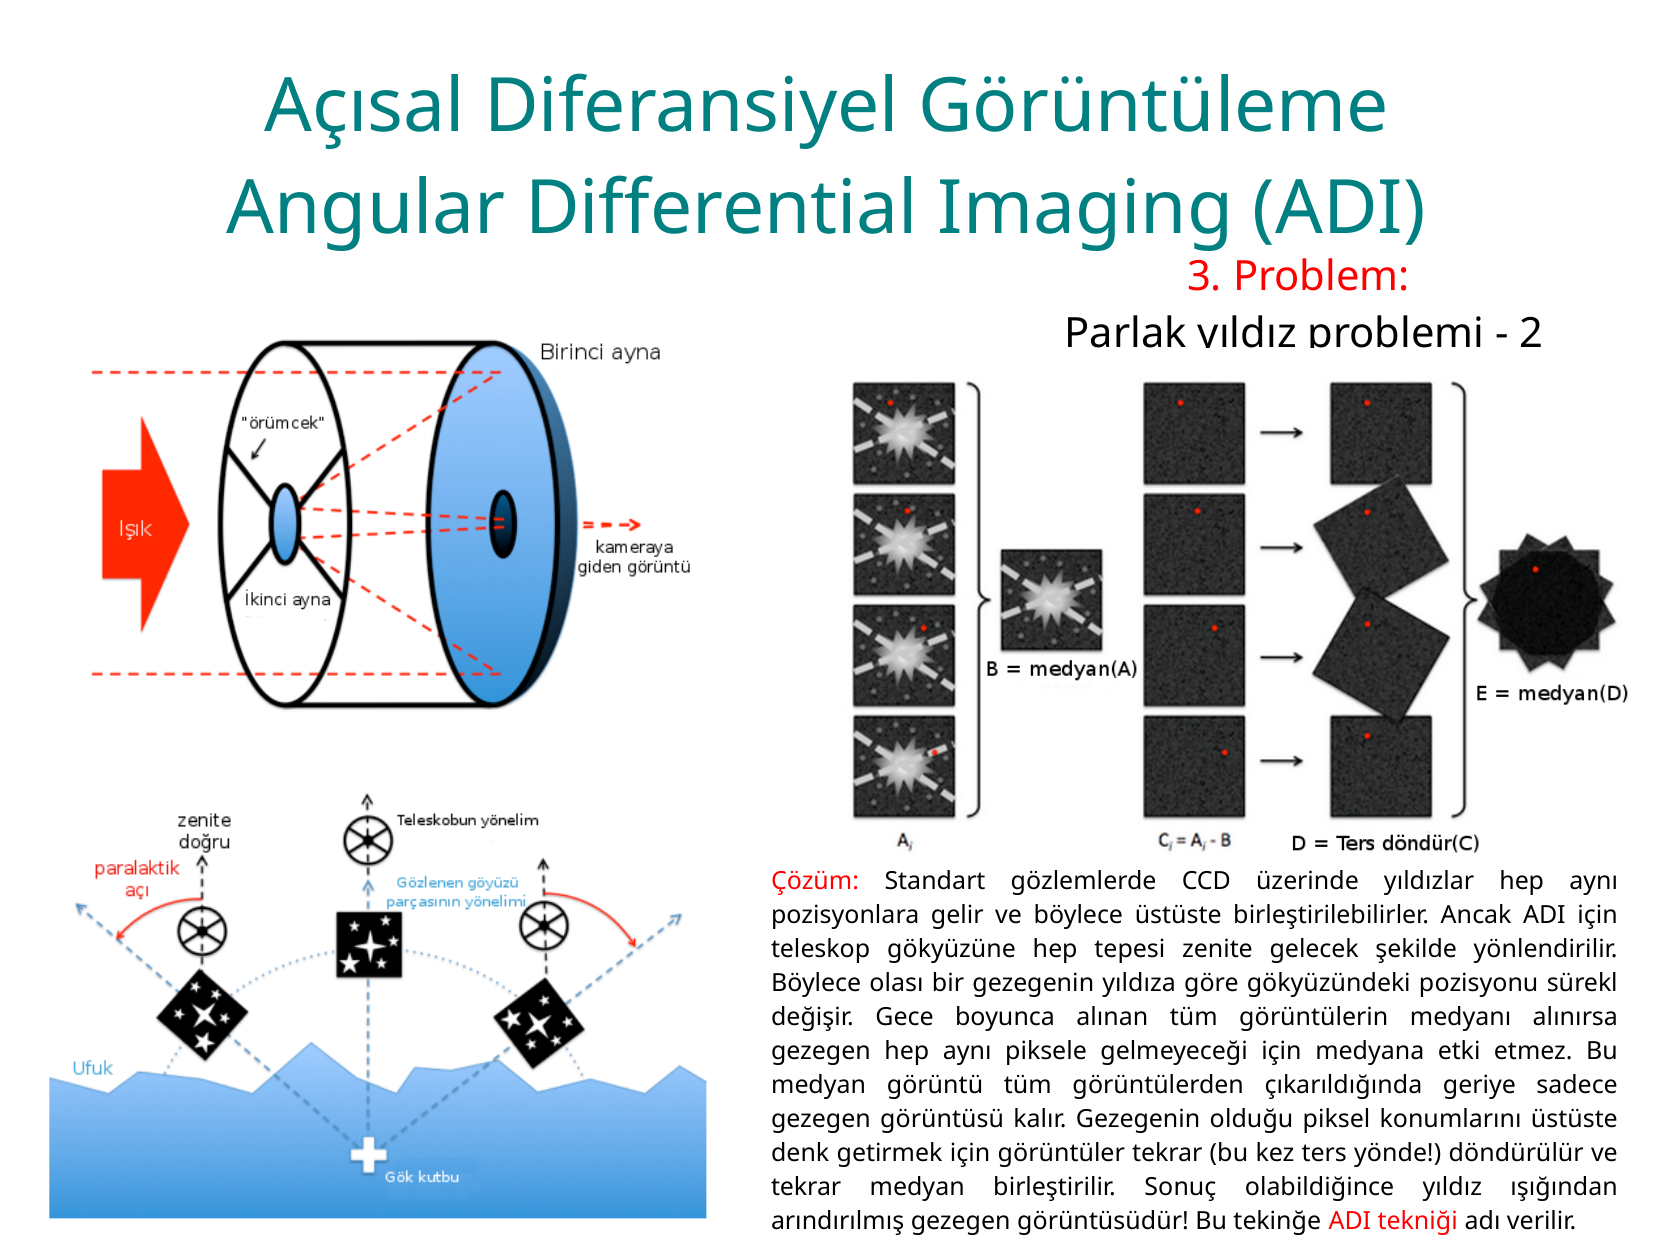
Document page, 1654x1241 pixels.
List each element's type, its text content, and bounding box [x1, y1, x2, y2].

picture [48, 776, 708, 1220]
picture [821, 348, 1634, 855]
text_box 3. Problem: Parlak yıldız problemi - 2 [1026, 238, 1582, 348]
picture [62, 315, 695, 727]
title Açısal Diferansiyel Görüntüleme Angular Differential Imaging (ADI) [82, 49, 1571, 257]
text_box Çözüm: Standart gözlemlerde CCD üzerinde yıldızlar hep aynı pozisyonlara gelir ve böylece üstüste birleştirilebilirler. Ancak ADI için teleskop gökyüzüne hep tepesi zenite gelecek şekilde yönlendirilir. Böylece olası bir gezegenin yıldıza göre gökyüzündeki pozisyonu sürekl değişir. Gece boyunca alınan tüm görüntülerin medyanı alınırsa gezegen hep aynı piksele gelmeyeceği için medyana etki etmez. Bu medyan görüntü tüm görüntülerden çıkarıldığında geriye sadece gezegen görüntüsü kalır. Gezegenin olduğu piksel konumlarını üstüste denk getirmek için görüntüler tekrar (bu kez ters yönde!) döndürülür ve tekrar medyan birleştirilir. Sonuç olabildiğince yıldız ışığından arındırılmış gezegen görüntüsüdür! Bu tekinğe ADI tekniği adı verilir. [756, 855, 1634, 1237]
